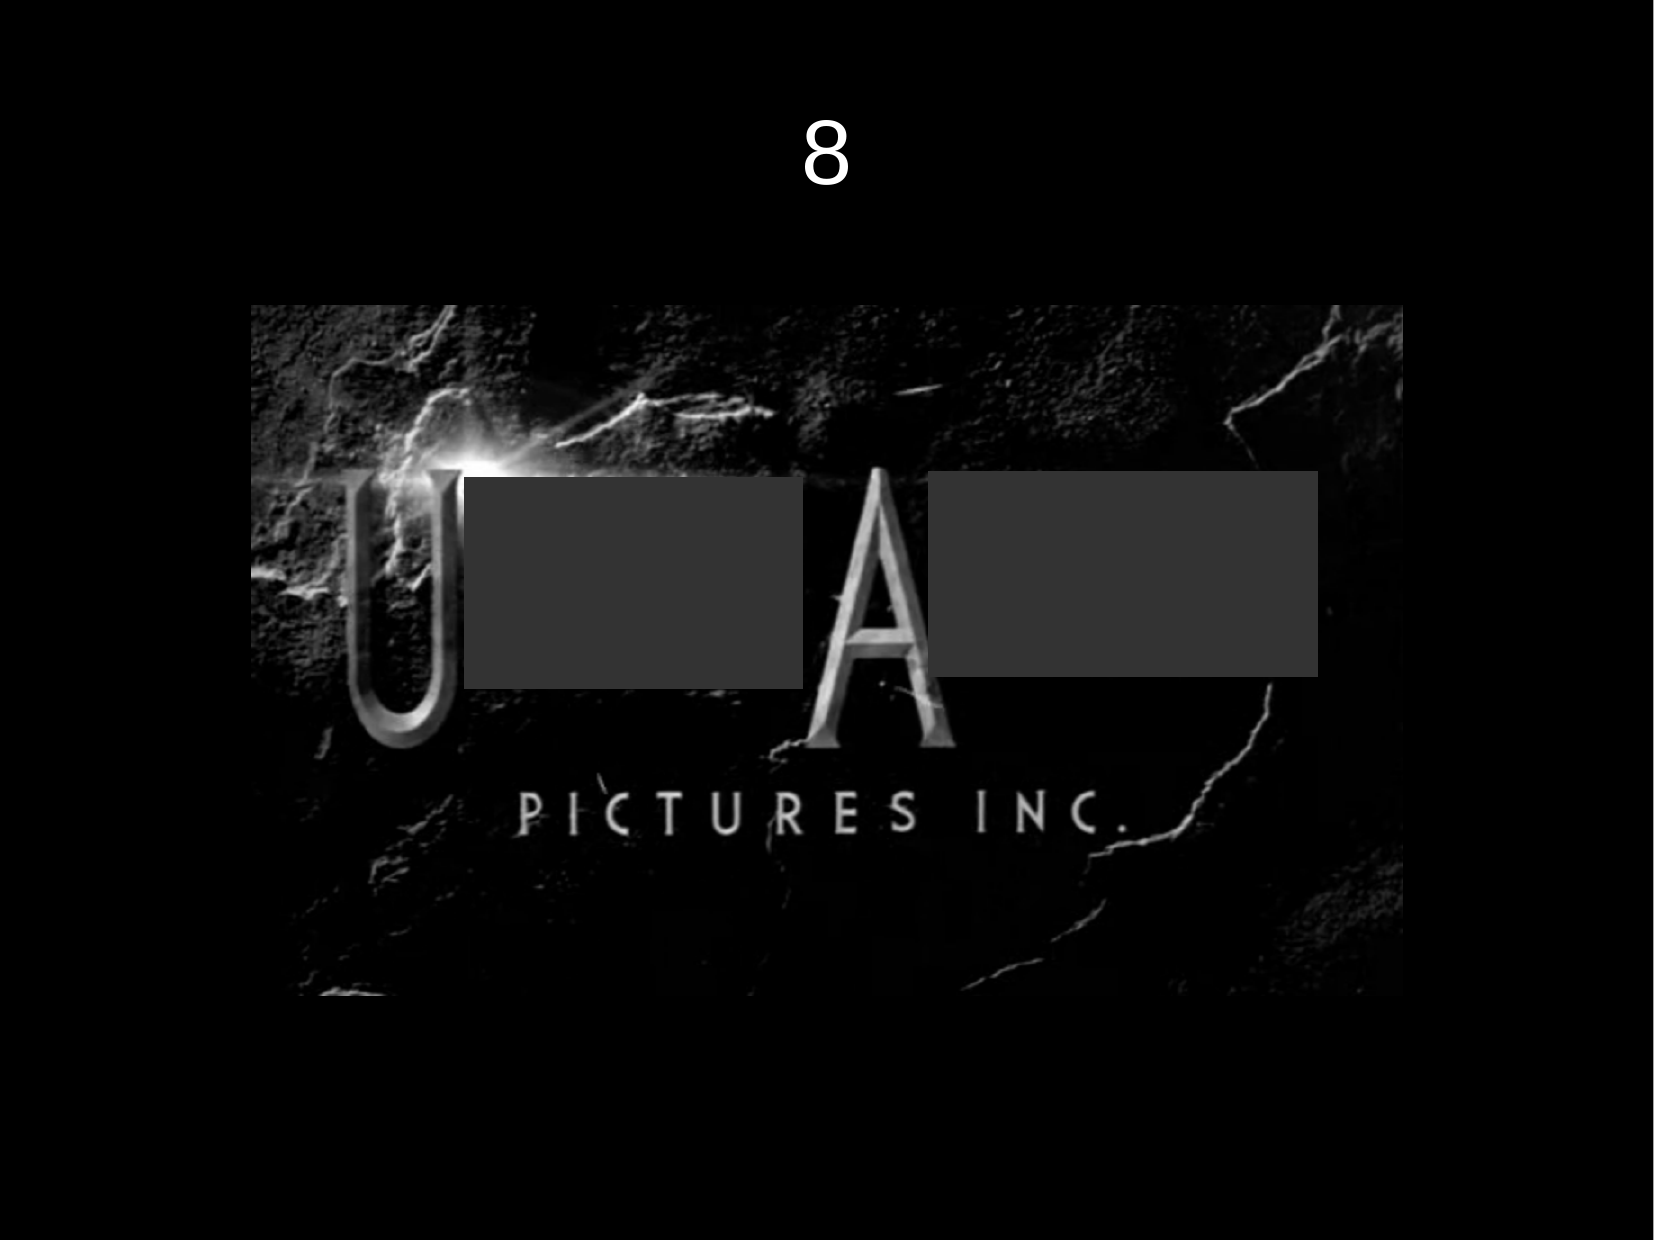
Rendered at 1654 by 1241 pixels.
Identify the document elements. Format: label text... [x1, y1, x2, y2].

picture [251, 290, 1403, 1010]
title 8 [82, 49, 1571, 257]
